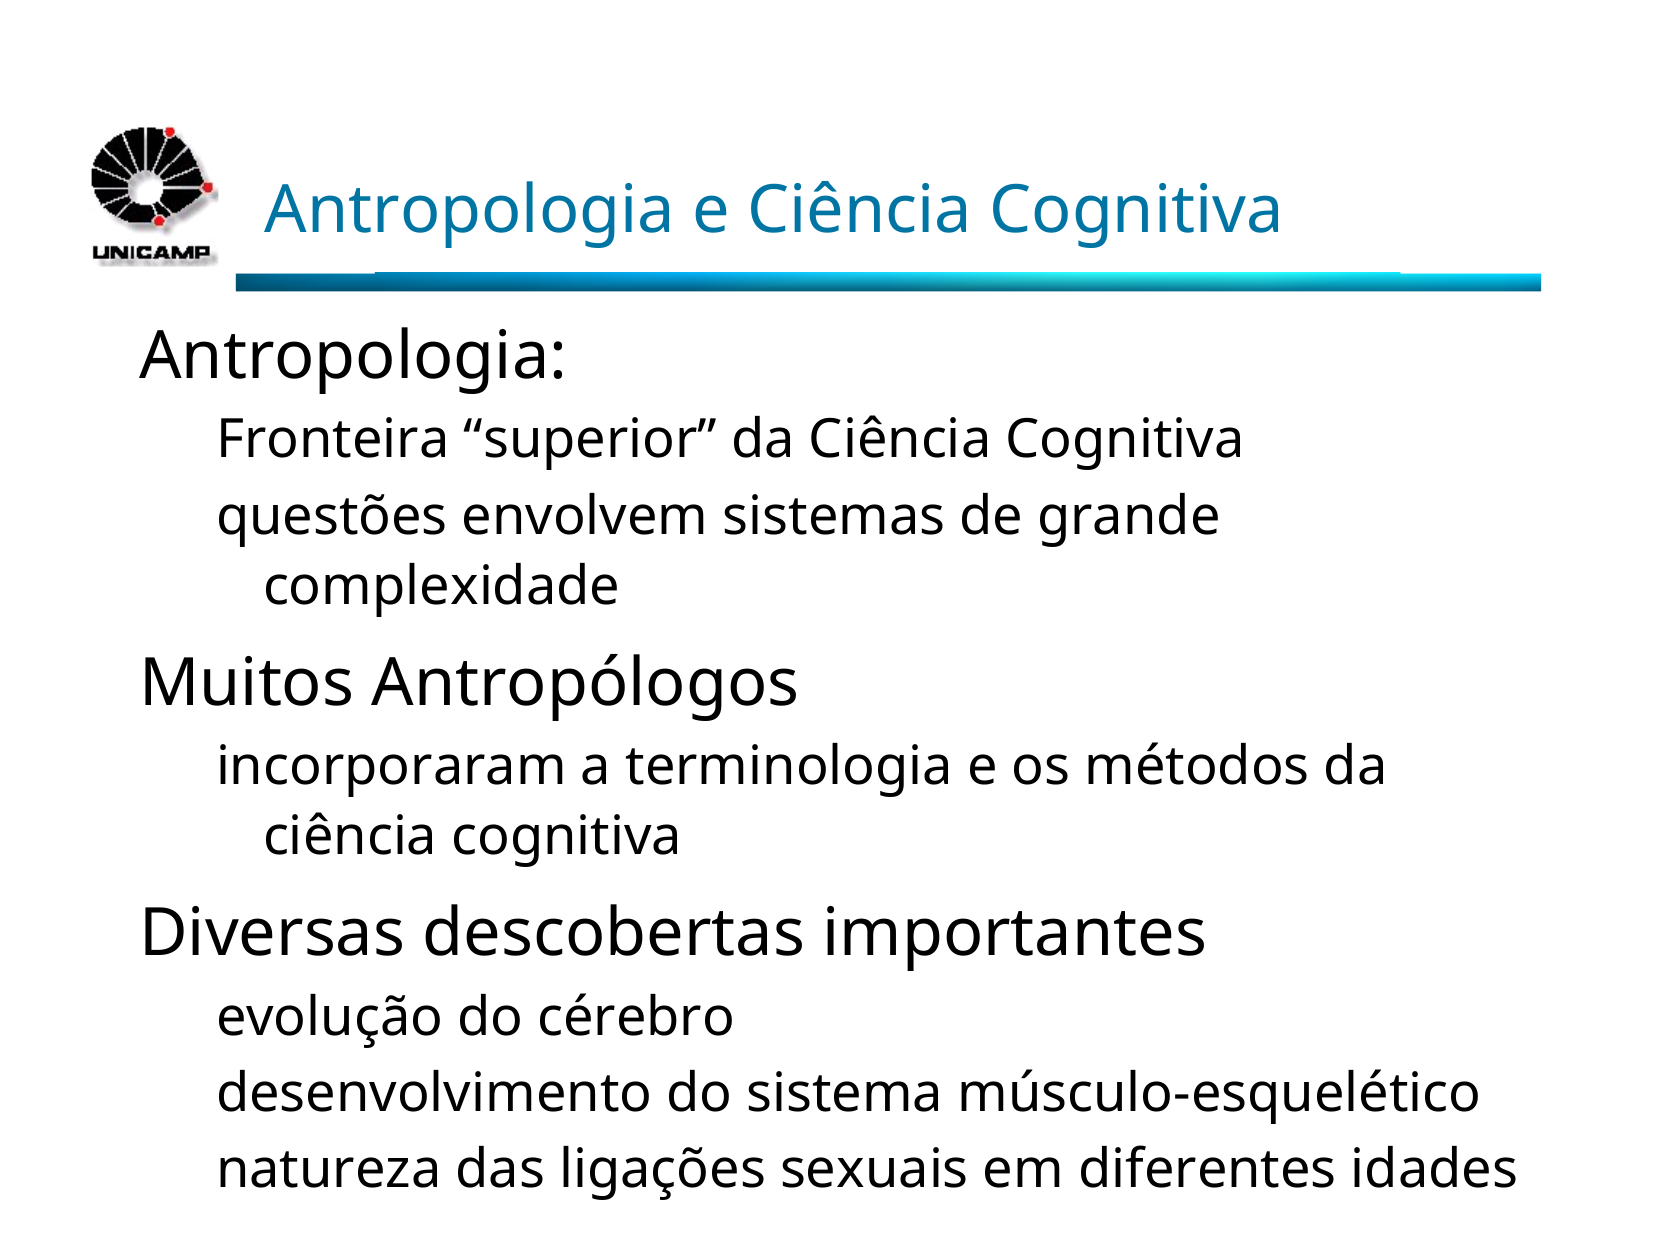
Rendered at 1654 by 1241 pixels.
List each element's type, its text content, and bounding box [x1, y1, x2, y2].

list Antropologia: Fronteira “superior” da Ciência Cognitiva questões envolvem sistemas de grande complexidade Muitos Antropólogos incorporaram a terminologia e os métodos da ciência cognitiva Diversas descobertas importantes evolução do cérebro desenvolvimento do sistema músculo-esquelético natureza das ligações sexuais em diferentes idades [121, 309, 1534, 1182]
picture [125, 272, 1654, 295]
title Antropologia e Ciência Cognitiva [264, 42, 1534, 250]
